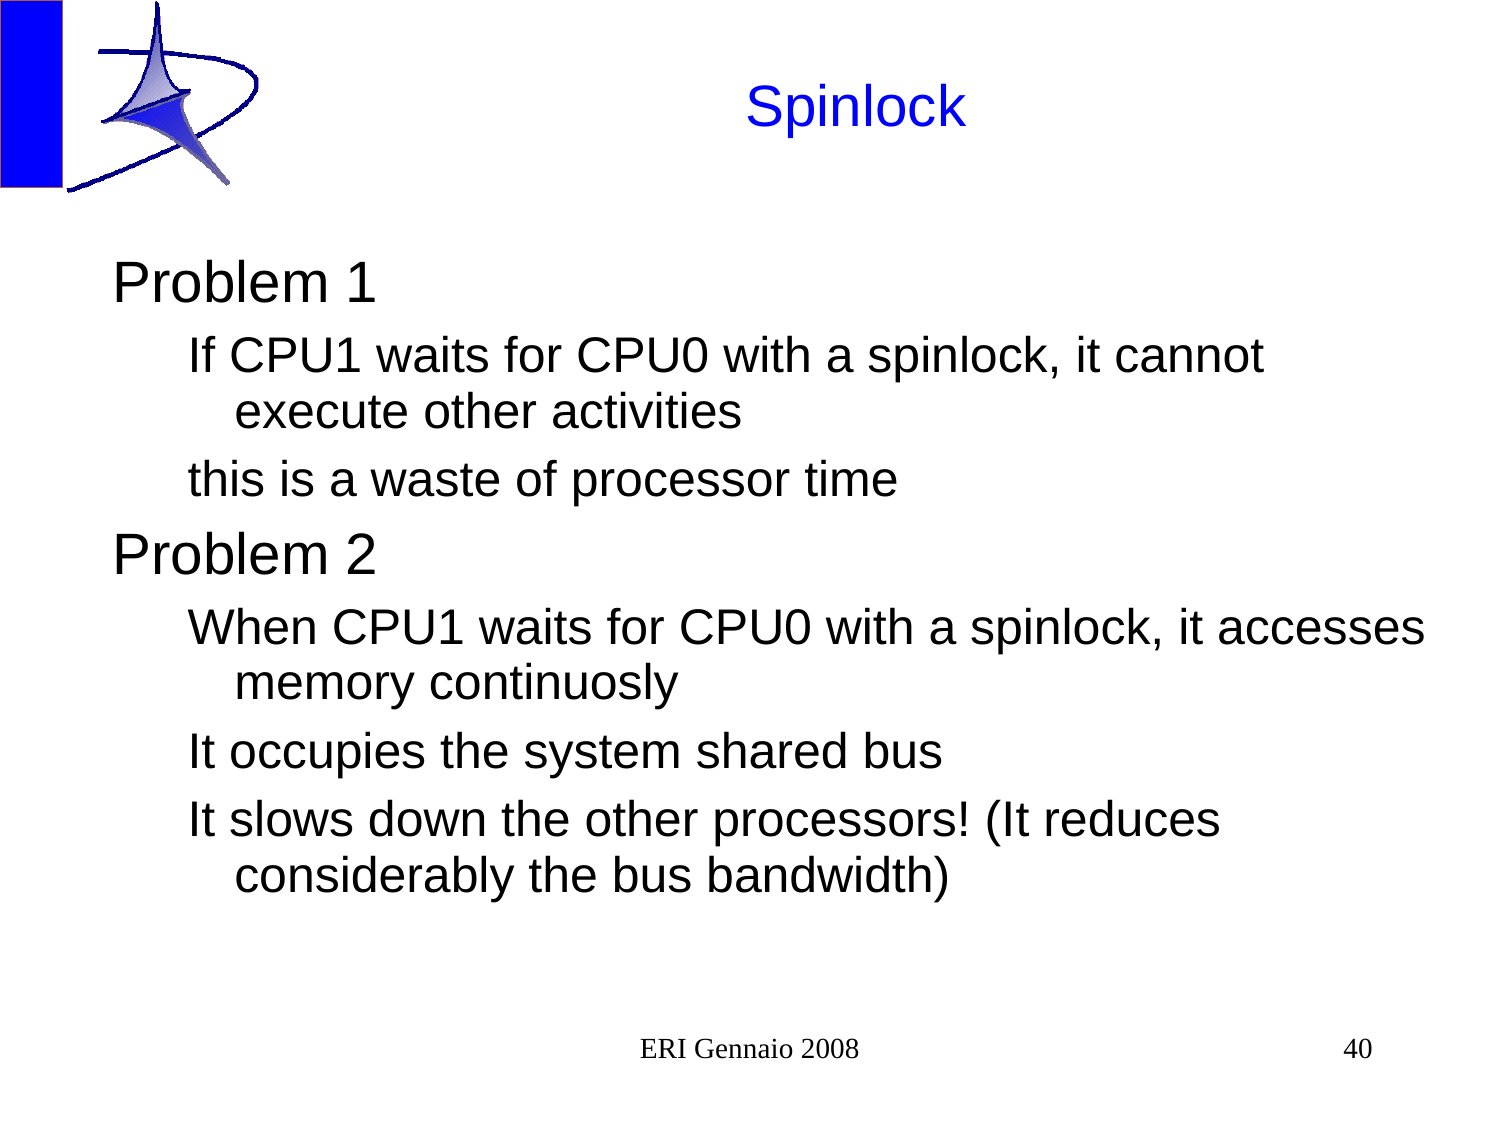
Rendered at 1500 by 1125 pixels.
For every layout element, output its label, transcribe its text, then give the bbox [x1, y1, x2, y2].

title Spinlock [262, 32, 1450, 181]
list Problem 1 If CPU1 waits for CPU0 with a spinlock, it cannot execute other activities this is a waste of processor time Problem 2 When CPU1 waits for CPU0 with a spinlock, it accesses memory continuosly It occupies the system shared bus It slows down the other processors! (It reduces considerably the bus bandwidth) [112, 249, 1450, 986]
picture [62, 0, 263, 197]
